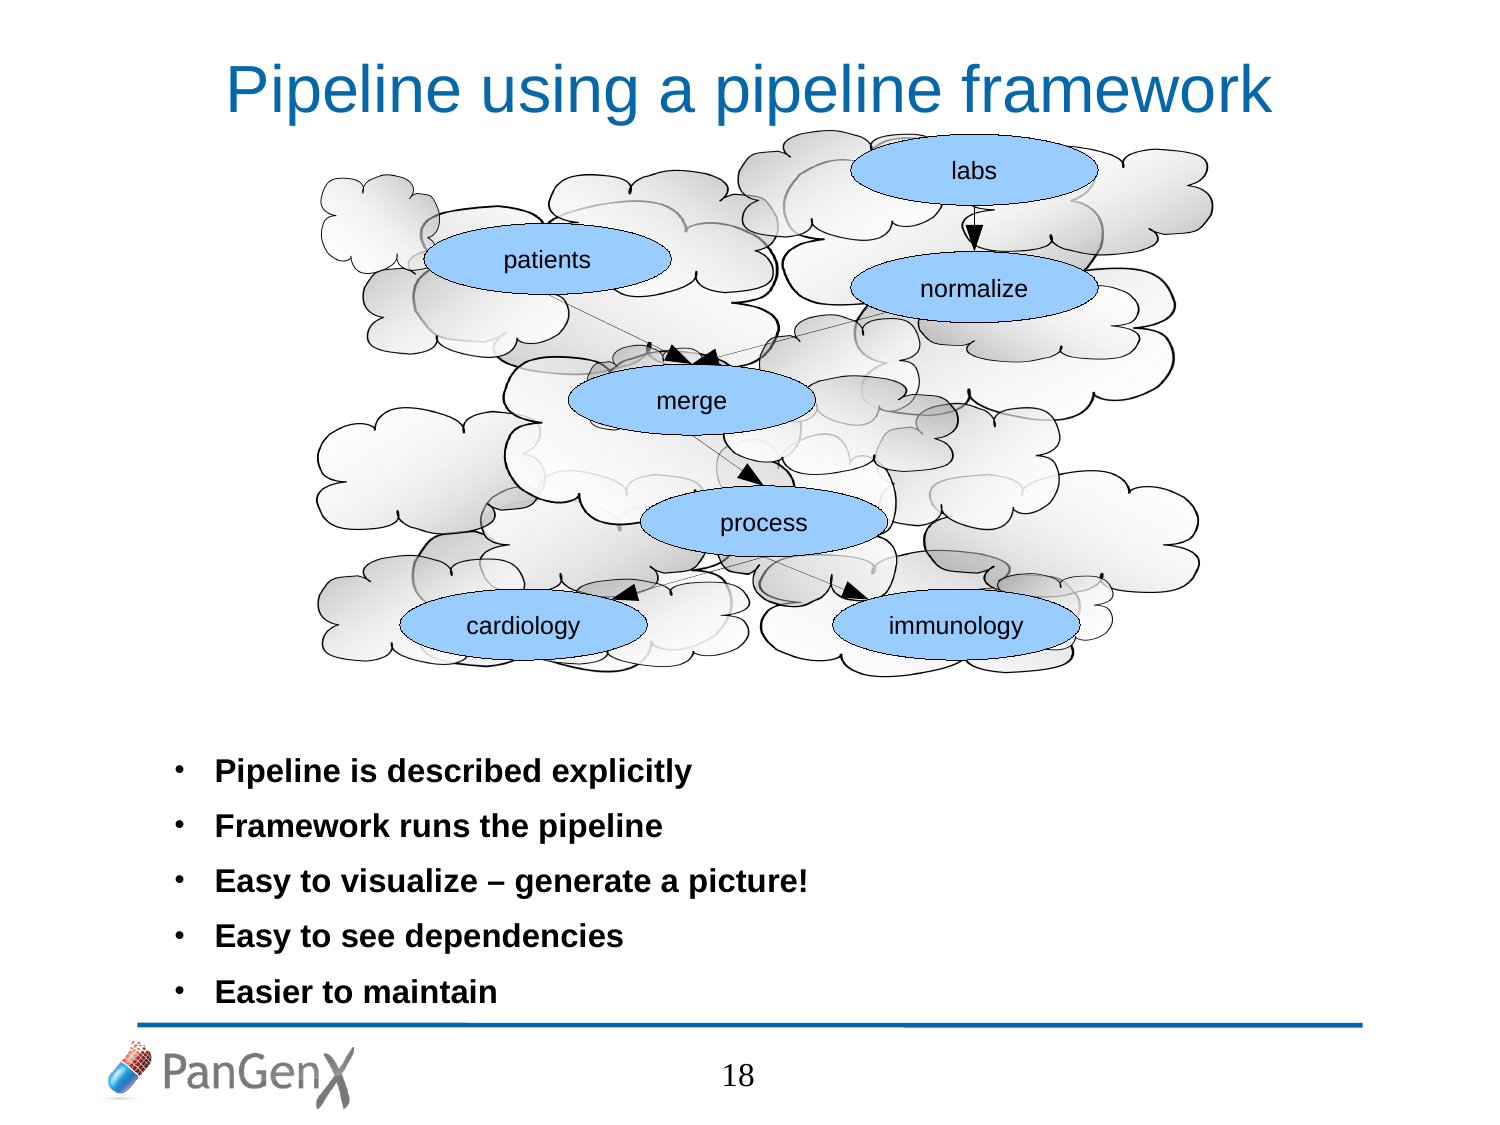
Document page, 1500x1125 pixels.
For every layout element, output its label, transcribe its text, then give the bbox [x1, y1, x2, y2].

text_box labs [850, 134, 1099, 206]
text_box immunology [832, 589, 1081, 661]
title Pipeline using a pipeline framework [0, 8, 1500, 150]
picture [315, 104, 1216, 691]
list Pipeline is described explicitly Framework runs the pipeline Easy to visualize – generate a picture! Easy to see dependencies Easier to maintain [153, 735, 1426, 1021]
text_box process [640, 485, 888, 557]
picture [89, 1041, 354, 1109]
text_box patients [423, 223, 672, 295]
text_box merge [568, 364, 816, 436]
text_box normalize [850, 251, 1099, 323]
text_box cardiology [399, 589, 648, 661]
